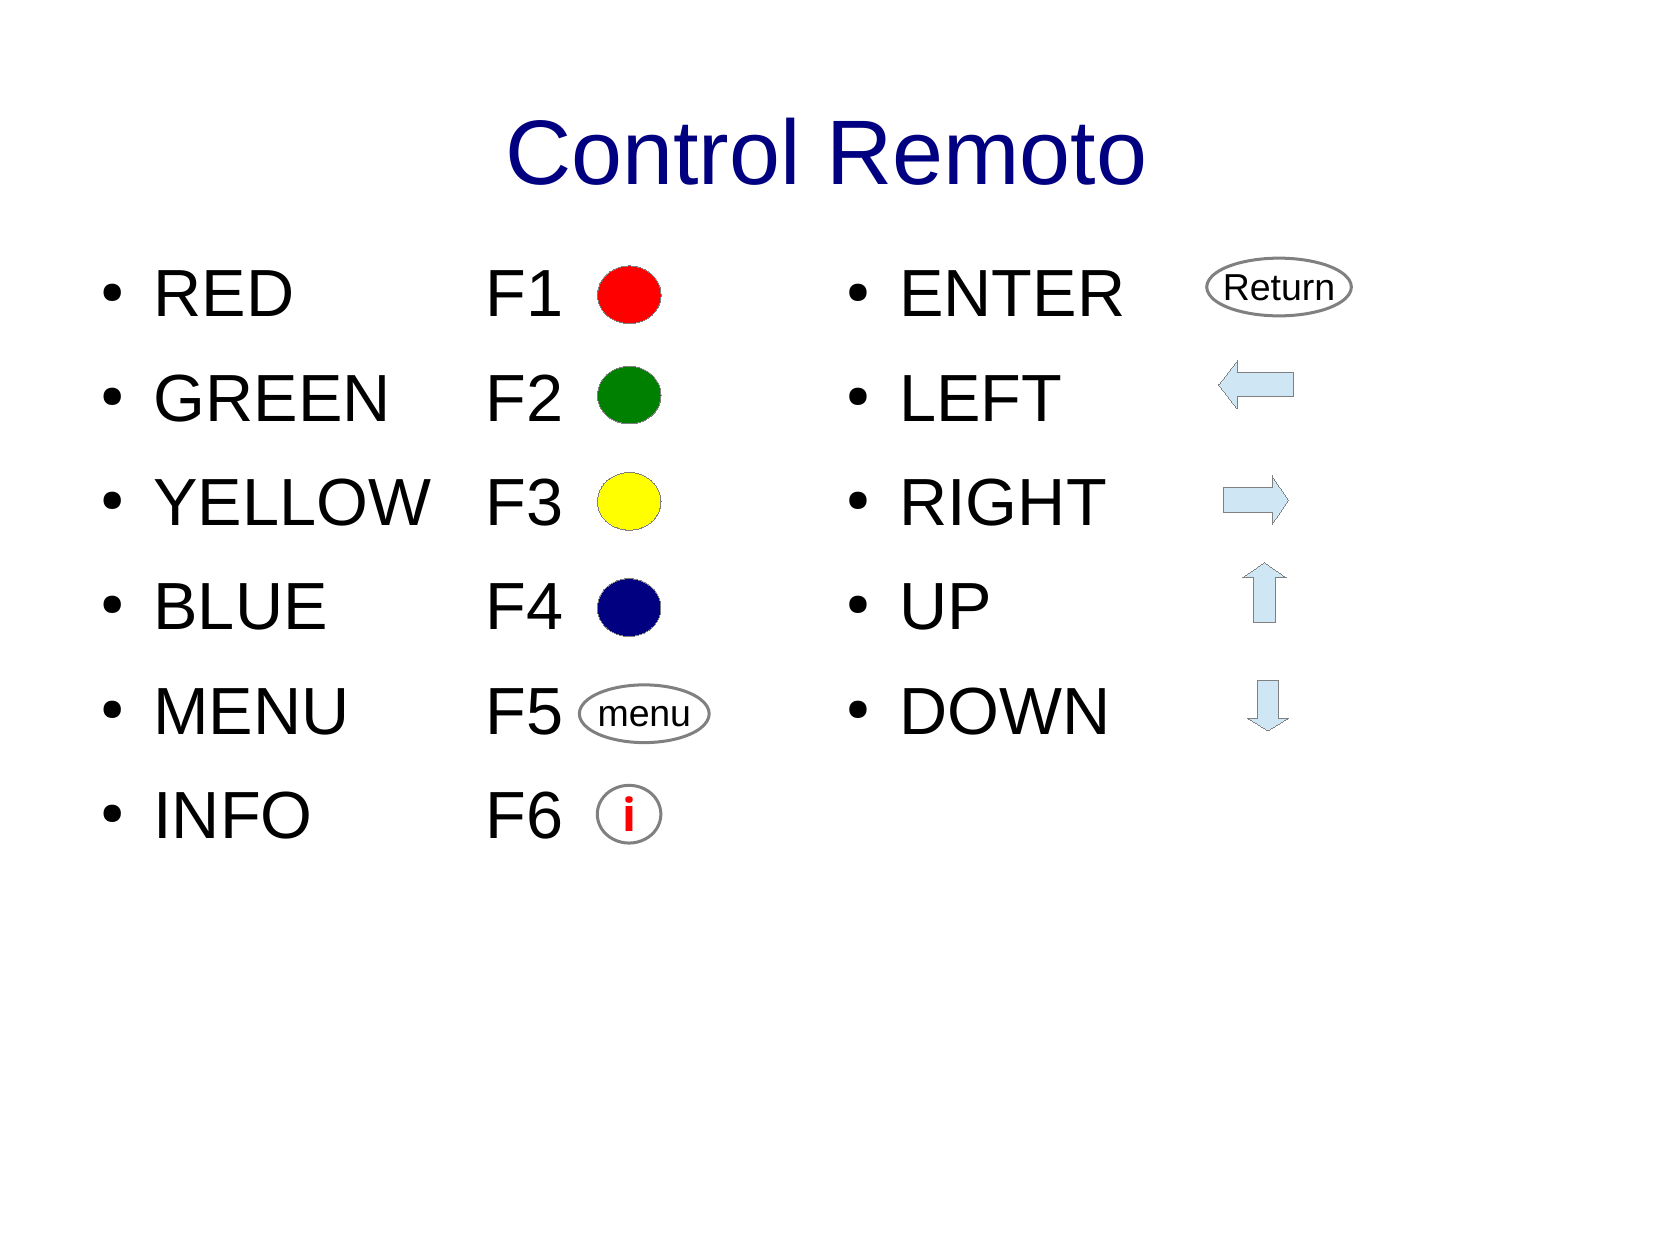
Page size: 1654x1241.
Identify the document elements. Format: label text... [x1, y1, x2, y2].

text_box i [597, 785, 661, 844]
text_box [597, 472, 662, 531]
text_box [1247, 680, 1289, 731]
text_box [597, 265, 662, 324]
list ENTER LEFT RIGHT UP DOWN [828, 256, 1539, 976]
text_box [1223, 475, 1289, 525]
text_box [1218, 360, 1294, 409]
list RED F1 GREEN F2 YELLOW F3 BLUE F4 MENU F5 INFO F6 [82, 256, 793, 976]
title Control Remoto [82, 49, 1571, 257]
text_box [597, 366, 662, 424]
text_box Return [1206, 258, 1352, 316]
text_box [1242, 562, 1287, 623]
text_box [597, 578, 661, 637]
text_box menu [579, 684, 710, 743]
